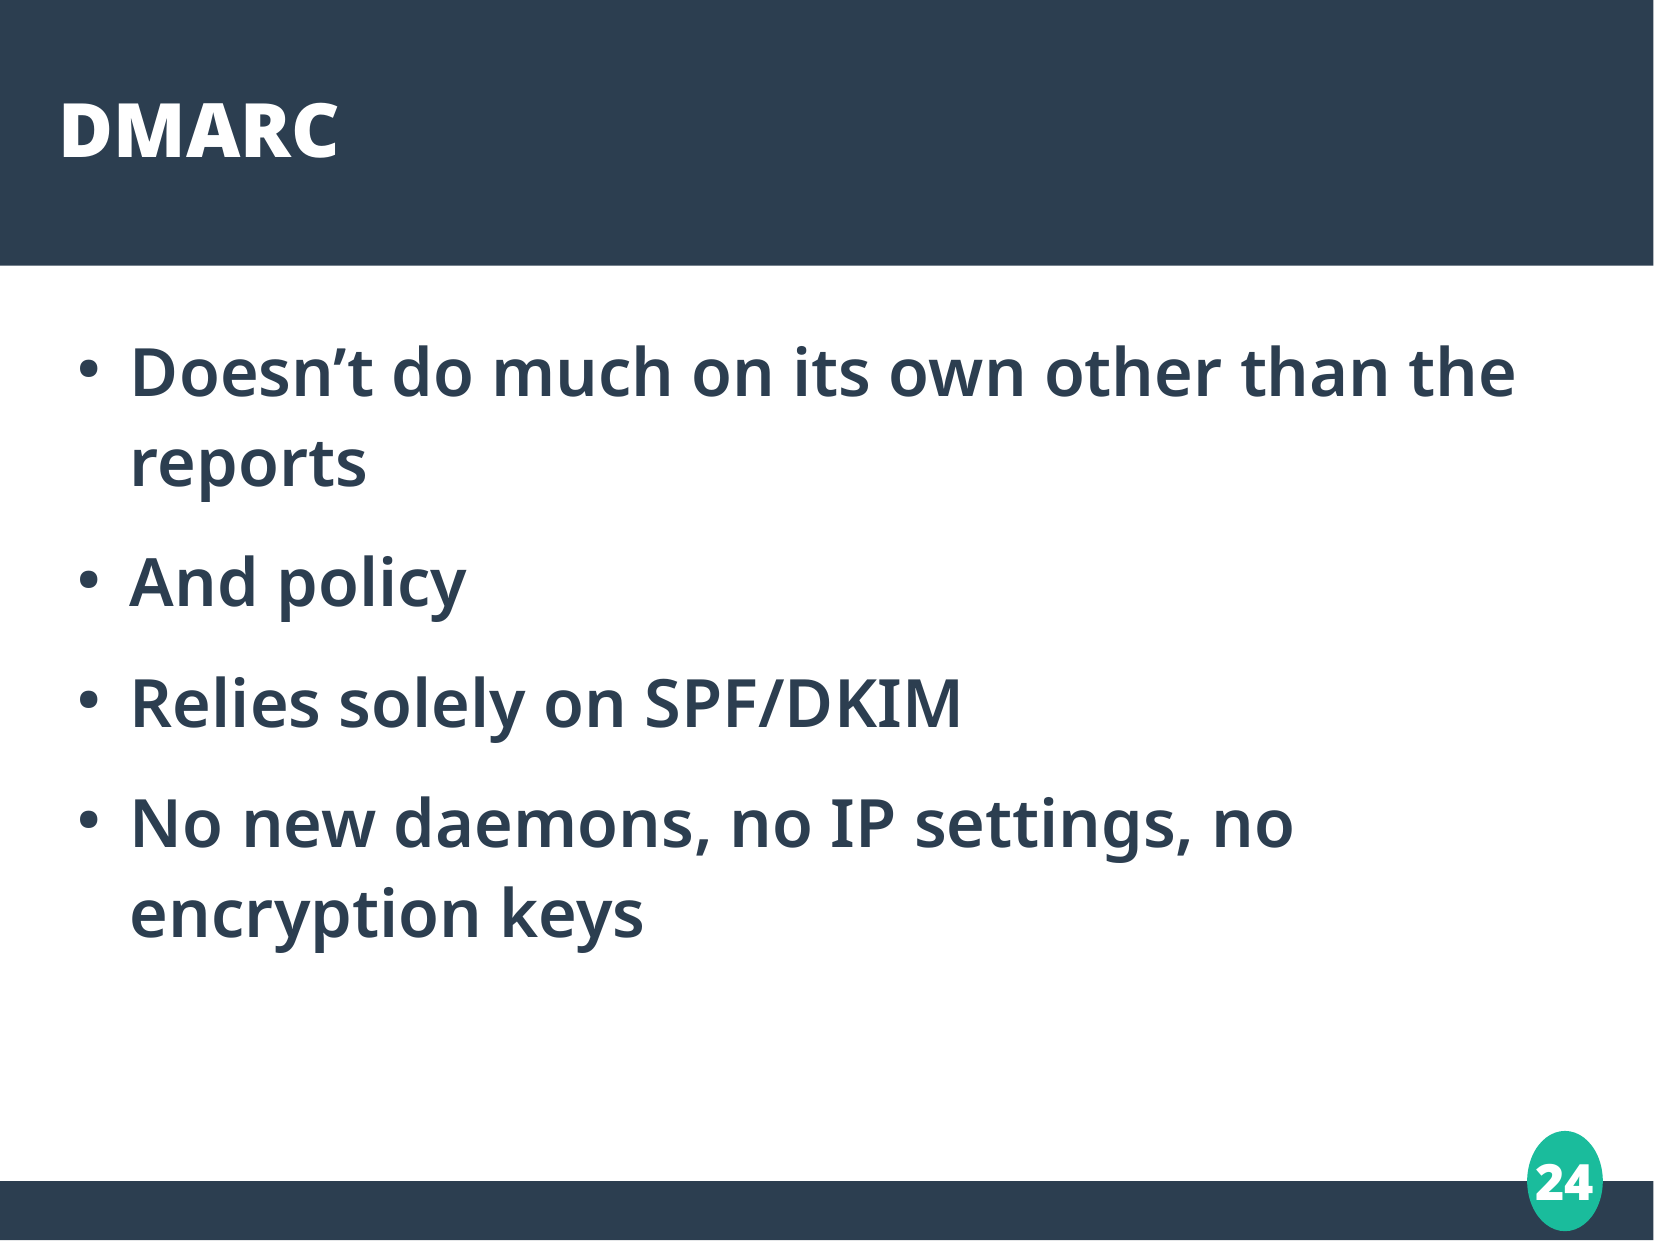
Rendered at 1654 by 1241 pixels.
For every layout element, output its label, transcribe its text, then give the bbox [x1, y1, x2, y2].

list Doesn’t do much on its own other than the reports And policy Relies solely on SPF/DKIM No new daemons, no IP settings, no encryption keys [59, 324, 1595, 1152]
title DMARC [59, 49, 1595, 207]
